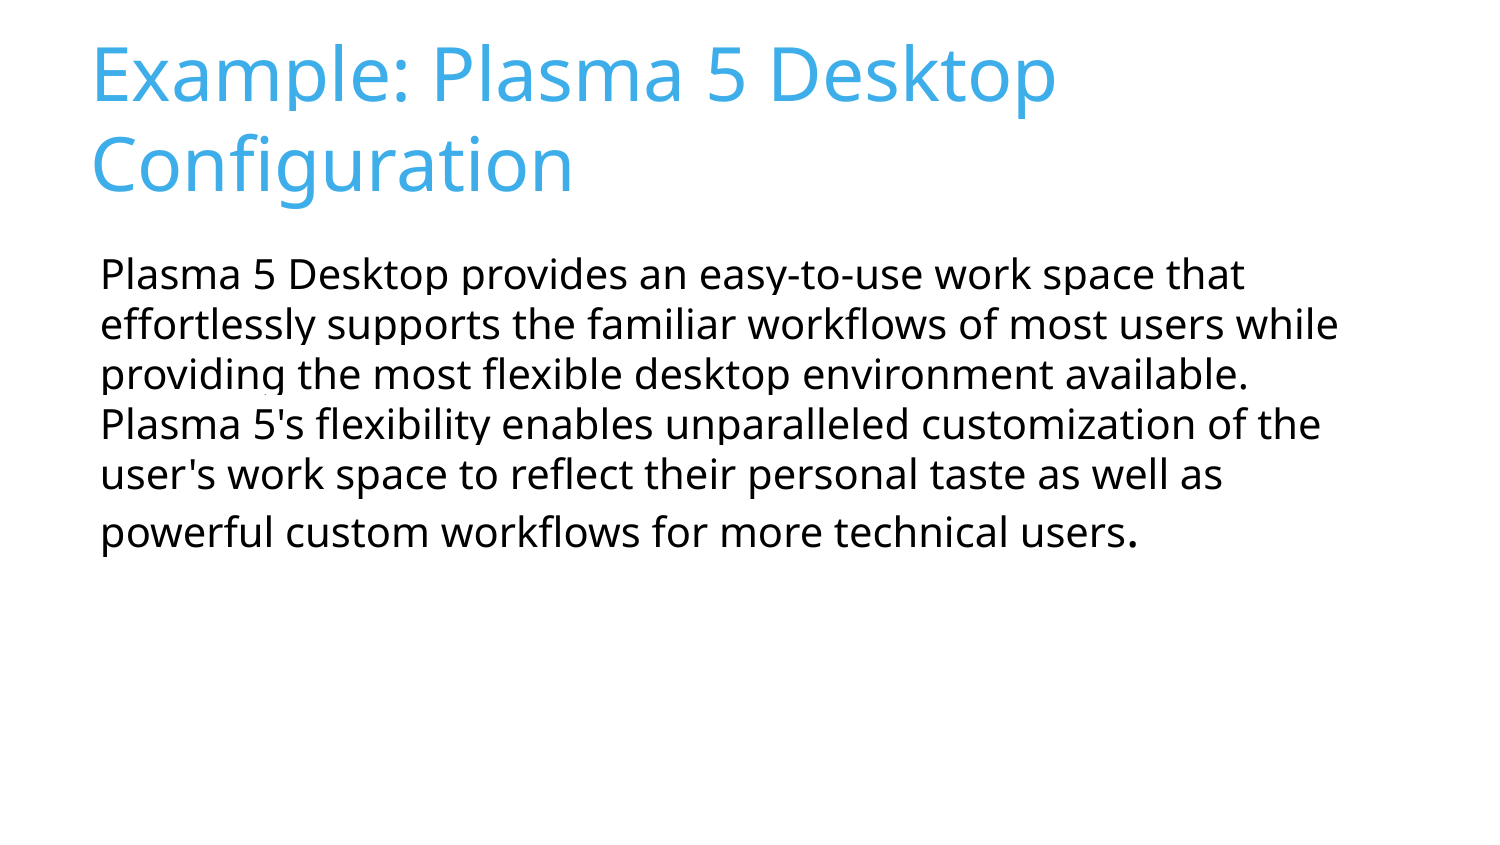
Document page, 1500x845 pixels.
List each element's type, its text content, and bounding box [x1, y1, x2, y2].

title Example: Plasma 5 Desktop Configuration [75, 81, 1500, 222]
list Plasma 5 Desktop provides an easy-to-use work space that effortlessly supports the familiar workflows of most users while providing the most flexible desktop environment available. Plasma 5's flexibility enables unparalleled customization of the user's work space to reflect their personal taste as well as powerful custom workflows for more technical users. [10, 232, 1370, 845]
